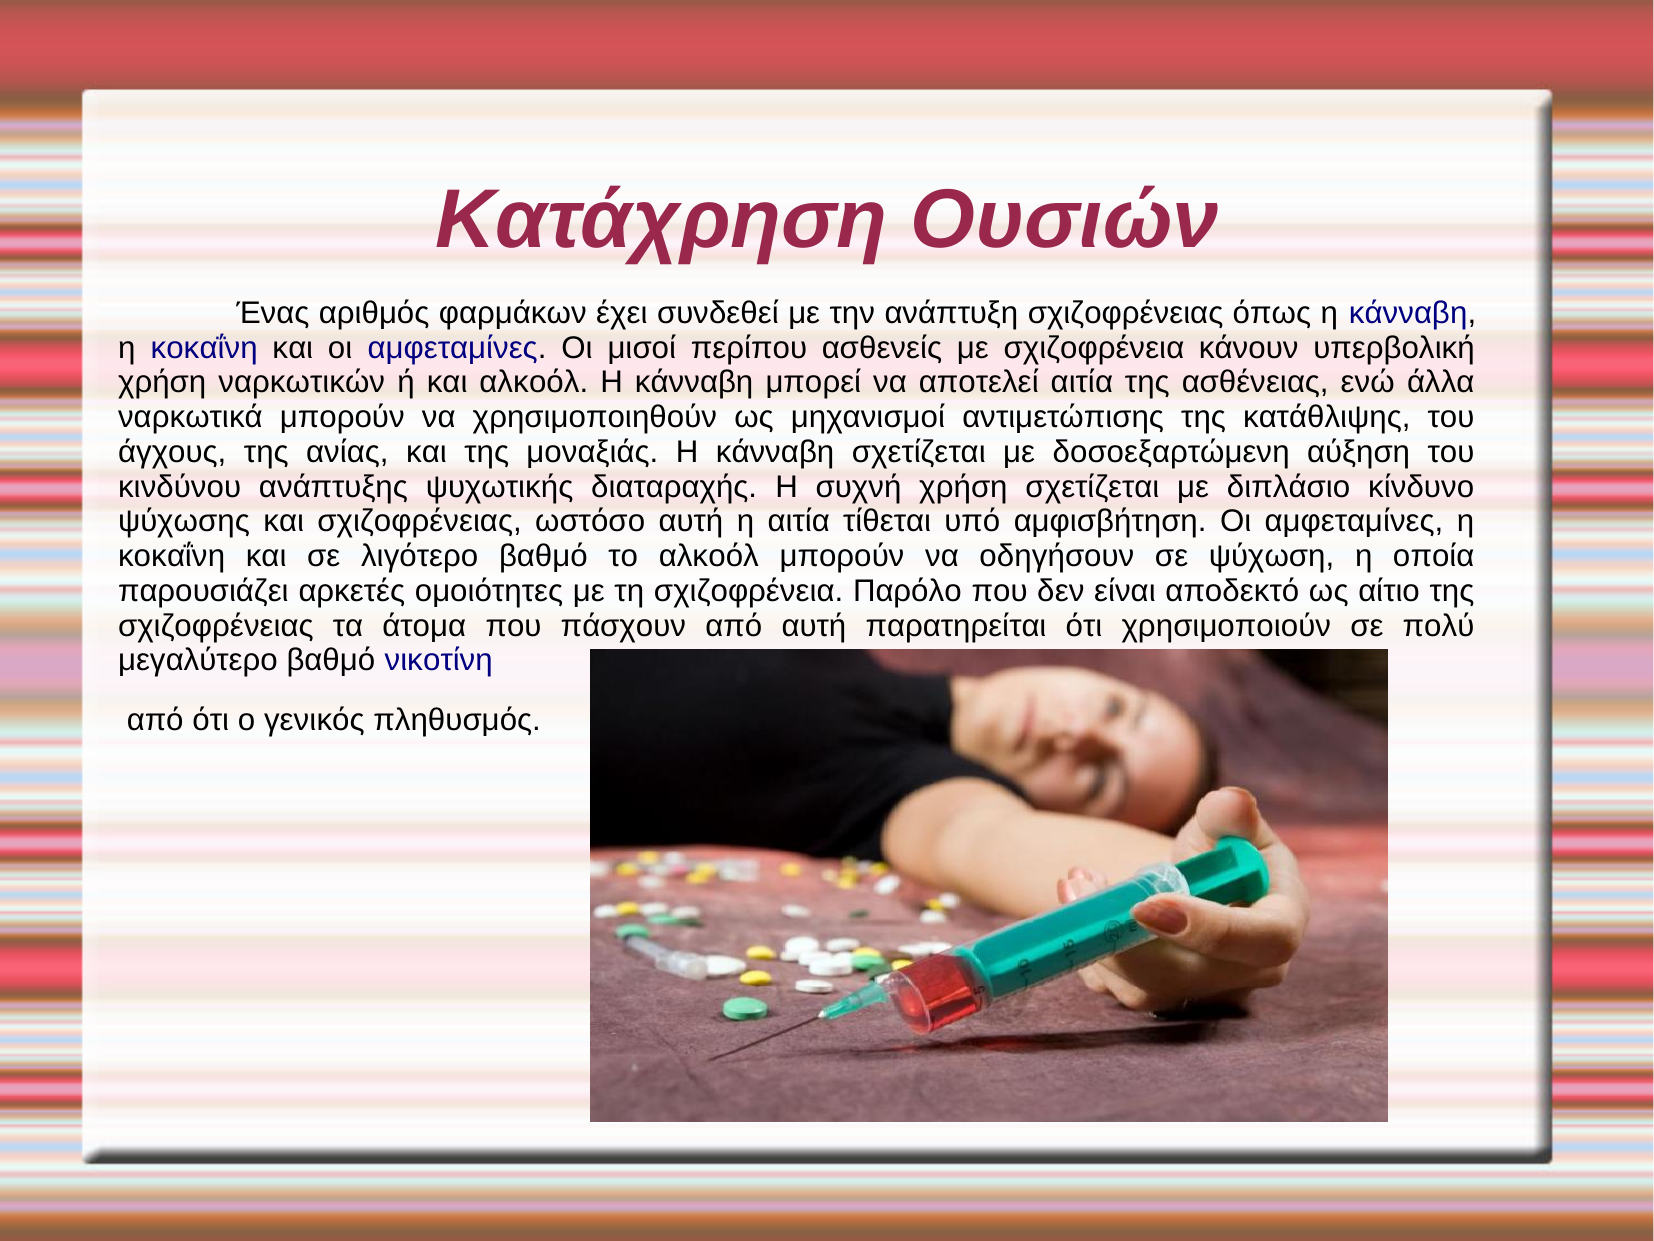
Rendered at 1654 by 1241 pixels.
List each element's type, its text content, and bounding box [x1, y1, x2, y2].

picture [0, 0, 1654, 1241]
text_box Ένας αριθμός φαρμάκων έχει συνδεθεί με την ανάπτυξη σχιζοφρένειας όπως η κάνναβη, η κοκαΐνη και οι αμφεταμίνες. Οι μισοί περίπου ασθενείς με σχιζοφρένεια κάνουν υπερβολική χρήση ναρκωτικών ή και αλκοόλ. Η κάνναβη μπορεί να αποτελεί αιτία της ασθένειας, ενώ άλλα ναρκωτικά μπορούν να χρησιμοποιηθούν ως μηχανισμοί αντιμετώπισης της κατάθλιψης, του άγχους, της ανίας, και της μοναξιάς. Η κάνναβη σχετίζεται με δοσοεξαρτώμενη αύξηση του κινδύνου ανάπτυξης ψυχωτικής διαταραχής. Η συχνή χρήση σχετίζεται με διπλάσιο κίνδυνο ψύχωσης και σχιζοφρένειας, ωστόσο αυτή η αιτία τίθεται υπό αμφισβήτηση. Οι αμφεταμίνες, η κοκαΐνη και σε λιγότερο βαθμό το αλκοόλ μπορούν να οδηγήσουν σε ψύχωση, η οποία παρουσιάζει αρκετές ομοιότητες με τη σχιζοφρένεια. Παρόλο που δεν είναι αποδεκτό ως αίτιο της σχιζοφρένειας τα άτομα που πάσχουν από αυτή παρατηρείται ότι χρησιμοποιούν σε πολύ μεγαλύτερο βαθμό νικοτίνη από ότι ο γενικός πληθυσμός. [118, 295, 1477, 737]
title Κατάχρηση Ουσιών [121, 114, 1534, 322]
